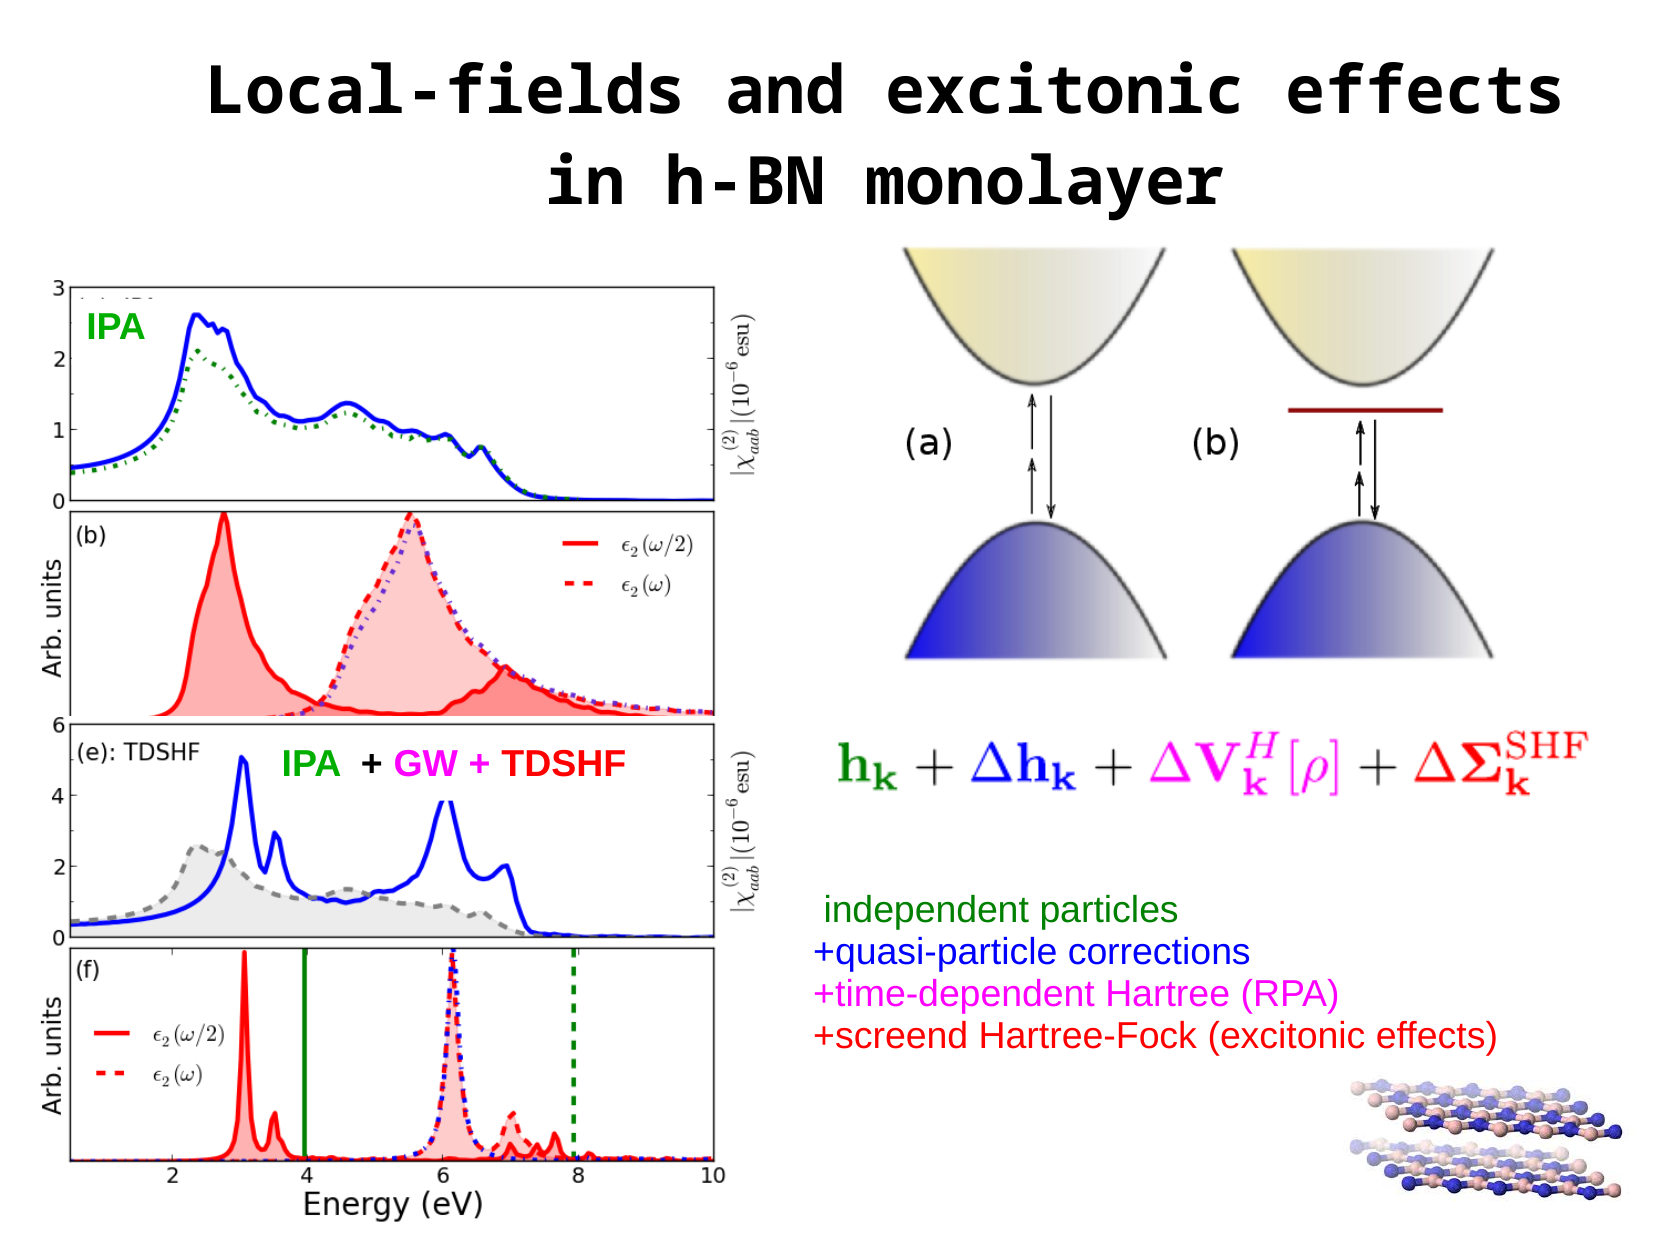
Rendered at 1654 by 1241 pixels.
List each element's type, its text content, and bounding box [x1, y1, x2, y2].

picture [898, 243, 1499, 664]
title Local-fields and excitonic effects in h-BN monolayer [117, 22, 1654, 245]
text_box IPA [71, 298, 173, 365]
picture [825, 677, 1637, 843]
text_box independent particles +quasi-particle corrections +time-dependent Hartree (RPA) +screend Hartree-Fock (excitonic effects) [798, 881, 1523, 1097]
picture [1335, 1064, 1636, 1214]
text_box IPA + GW + TDSHF [266, 734, 708, 801]
picture [0, 259, 782, 1235]
